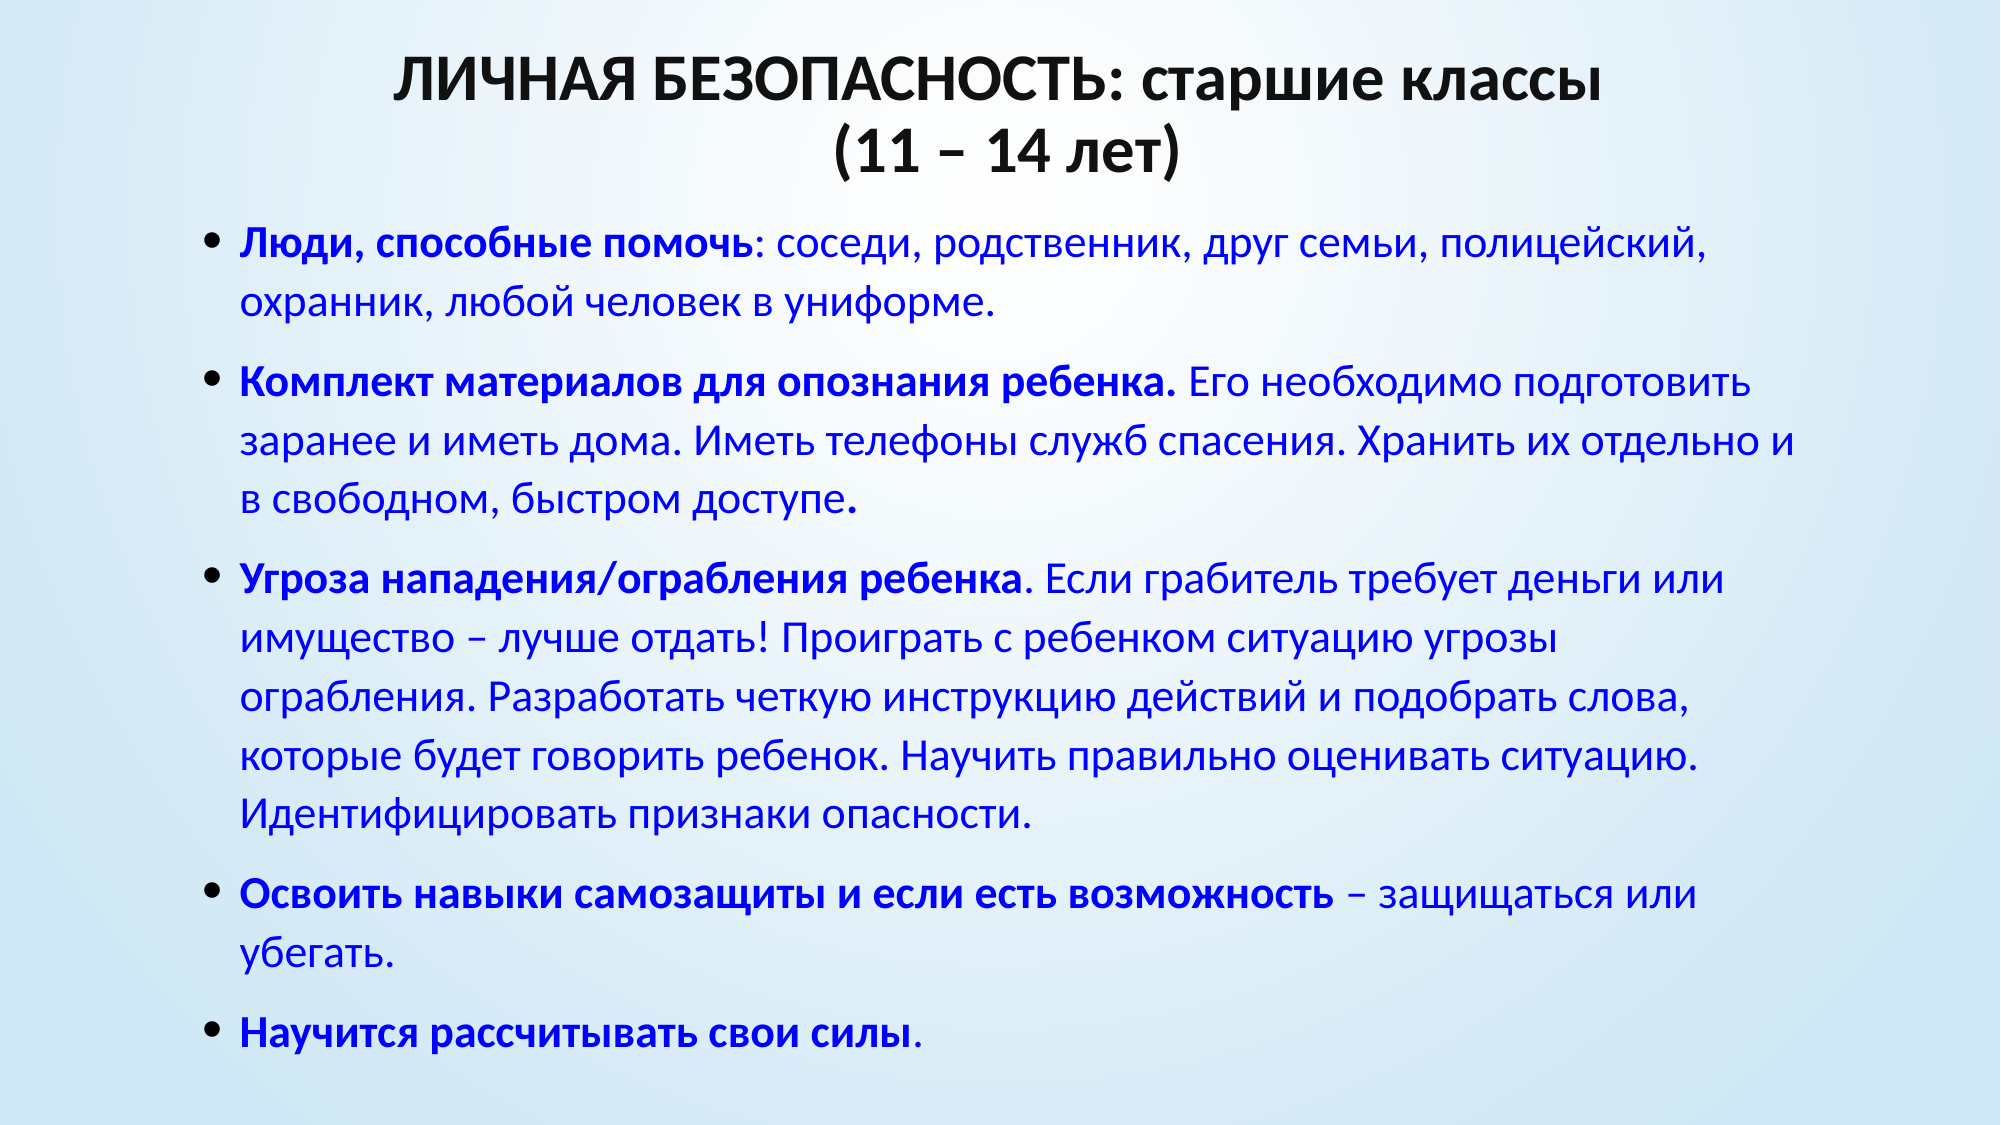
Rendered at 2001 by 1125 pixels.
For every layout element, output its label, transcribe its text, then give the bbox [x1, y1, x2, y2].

list Люди, способные помочь: соседи, родственник, друг семьи, полицейский, охранник, любой человек в униформе. Комплект материалов для опознания ребенка. Его необходимо подготовить заранее и иметь дома. Иметь телефоны служб спасения. Хранить их отдельно и в свободном, быстром доступе. Угроза нападения/ограбления ребенка. Если грабитель требует деньги или имущество – лучше отдать! Проиграть с ребенком ситуацию угрозы ограбления. Разработать четкую инструкцию действий и подобрать слова, которые будет говорить ребенок. Научить правильно оценивать ситуацию. Идентифицировать признаки опасности. Освоить навыки самозащиты и если есть возможность – защищаться или убегать. Научится рассчитывать свои силы. [187, 200, 1813, 999]
title ЛИЧНАЯ БЕЗОПАСНОСТЬ: старшие классы (11 – 14 лет) [187, 35, 1813, 200]
picture [0, 0, 2000, 1125]
